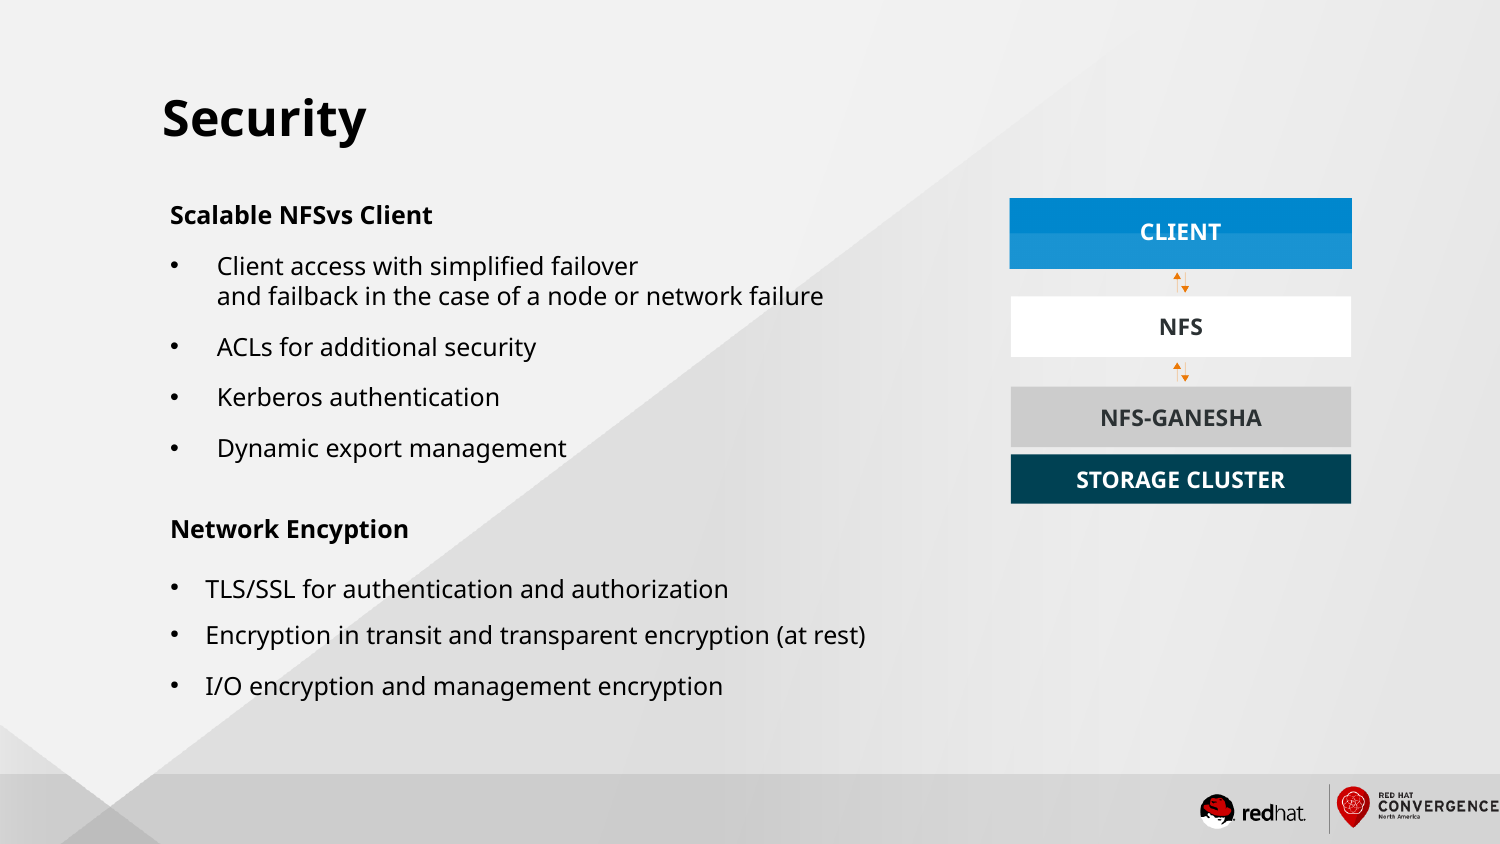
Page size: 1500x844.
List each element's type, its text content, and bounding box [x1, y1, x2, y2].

text_box STORAGE CLUSTER [1010, 454, 1352, 504]
text_box CLIENT [1009, 207, 1352, 257]
subtitle Scalable NFSvs Client Client access with simplified failover and failback in the case of a node or network failure ACLs for additional security Kerberos authentication Dynamic export management Network Encyption TLS/SSL for authentication and authorization Encryption in transit and transparent encryption (at rest) I/O encryption and management encryption [155, 180, 1205, 721]
picture [0, 0, 1500, 844]
text_box Security [147, 78, 1407, 155]
text_box NFS [1010, 296, 1352, 357]
text_box NFS-GANESHA [1010, 386, 1352, 448]
